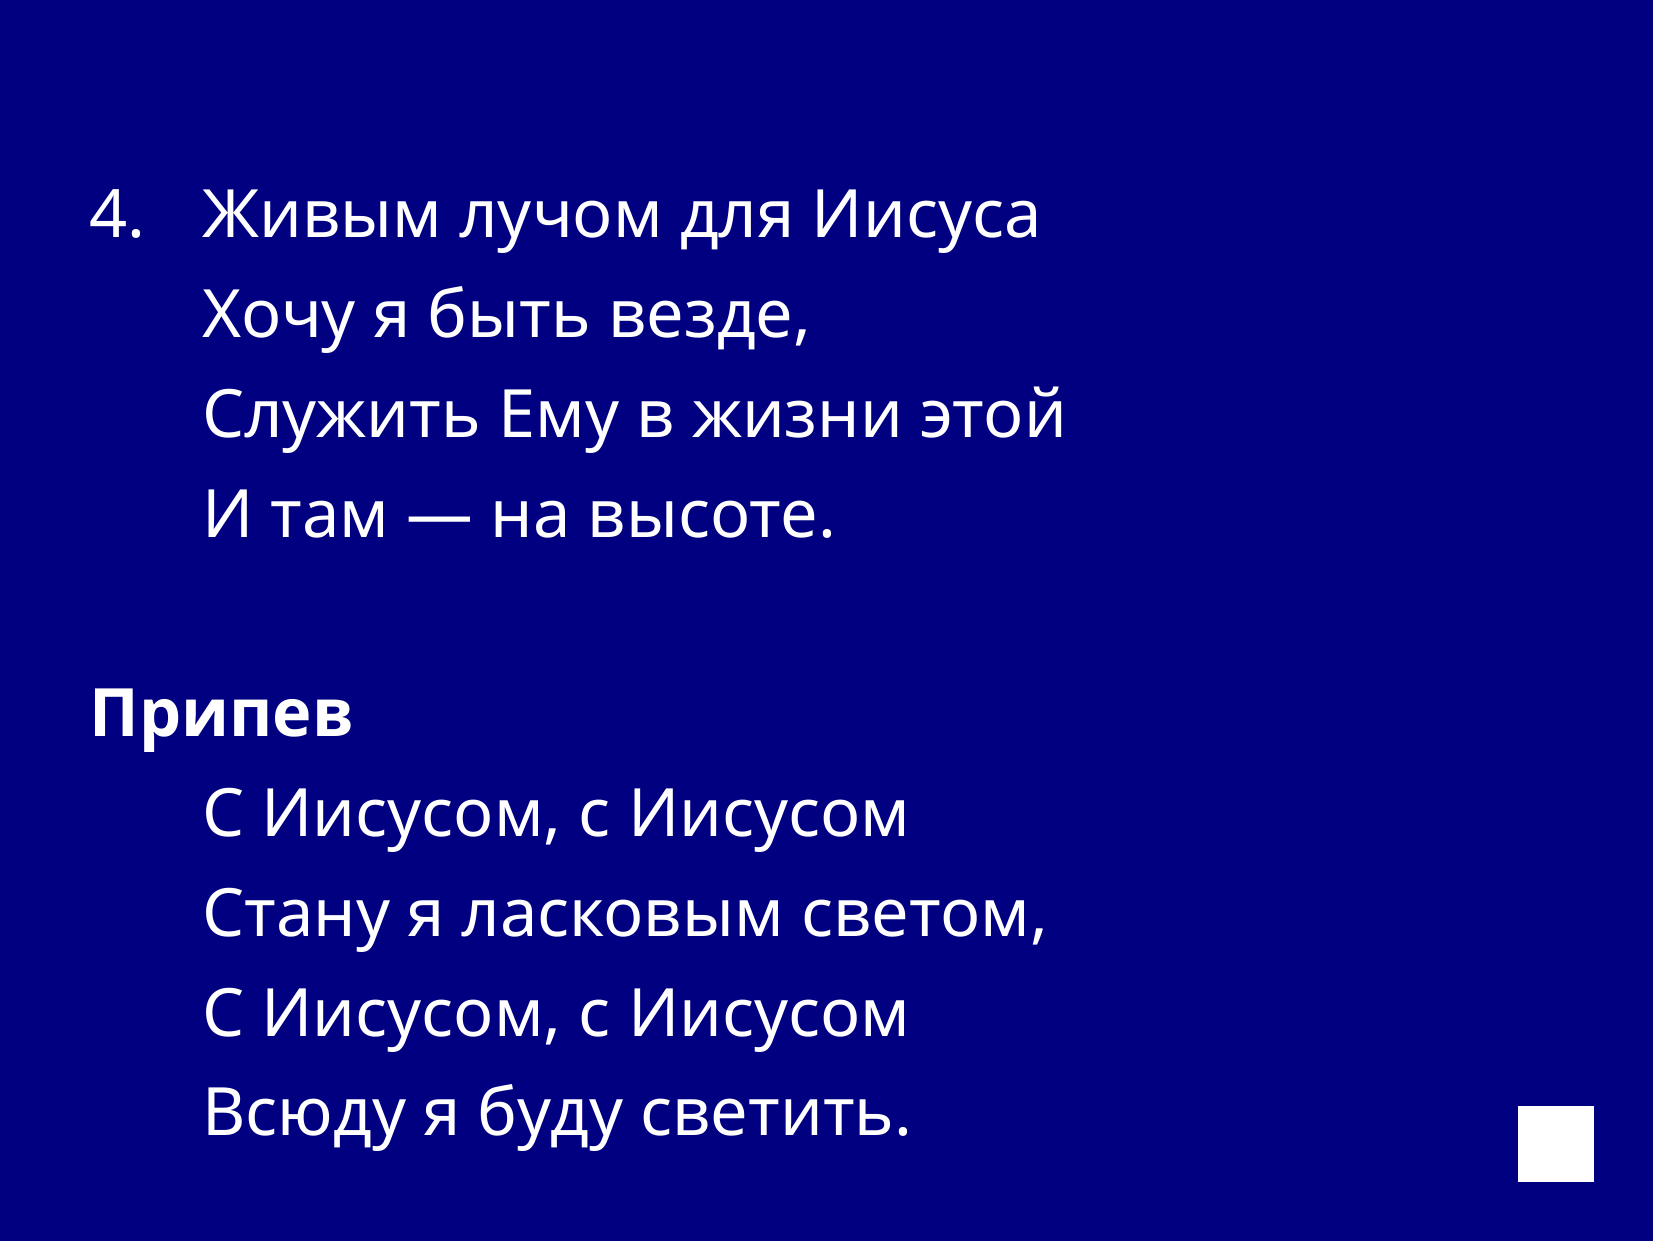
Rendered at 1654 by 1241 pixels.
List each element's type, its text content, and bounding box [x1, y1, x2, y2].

text_box 4. Живым лучом для Иисуса Хочу я быть везде, Служить Ему в жизни этой И там — на высоте. Припев С Иисусом, с Иисусом Стану я ласковым светом, С Иисусом, с Иисусом Всюду я буду светить. [75, 150, 1576, 1163]
text_box [1518, 1106, 1594, 1182]
